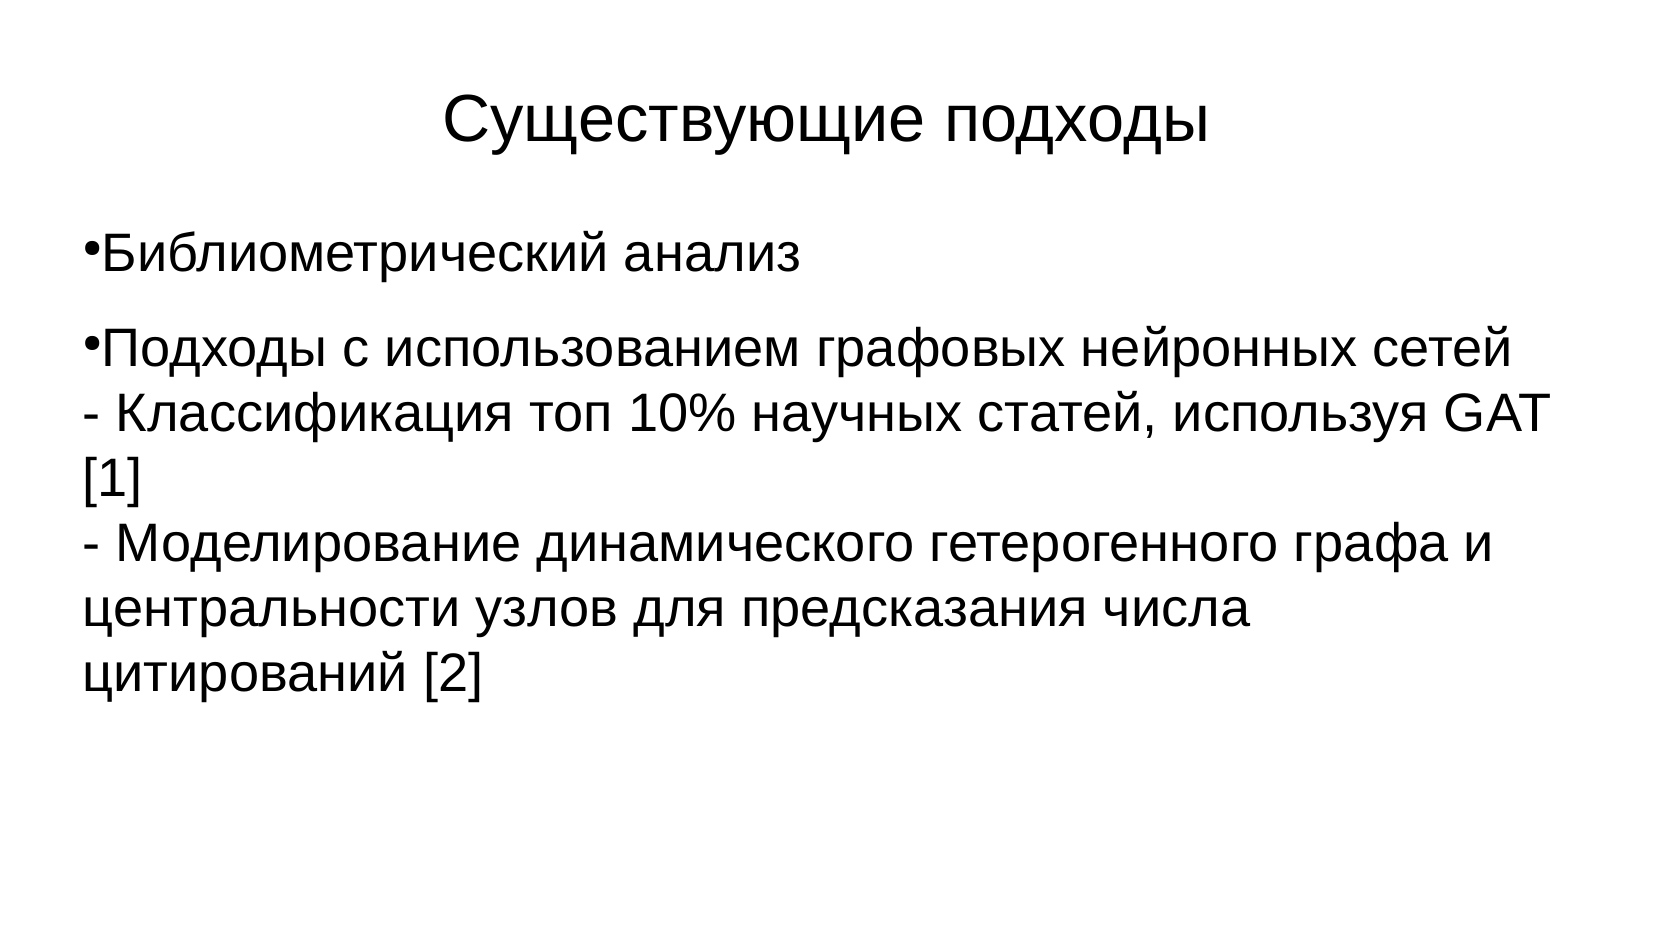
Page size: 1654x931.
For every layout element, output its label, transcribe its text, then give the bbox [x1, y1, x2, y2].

list Библиометрический анализ Подходы с использованием графовых нейронных сетей - Классификация топ 10% научных статей, используя GAT [1] - Моделирование динамического гетерогенного графа и центральности узлов для предсказания числа цитирований [2] [82, 217, 1571, 758]
title Существующие подходы [82, 37, 1571, 193]
